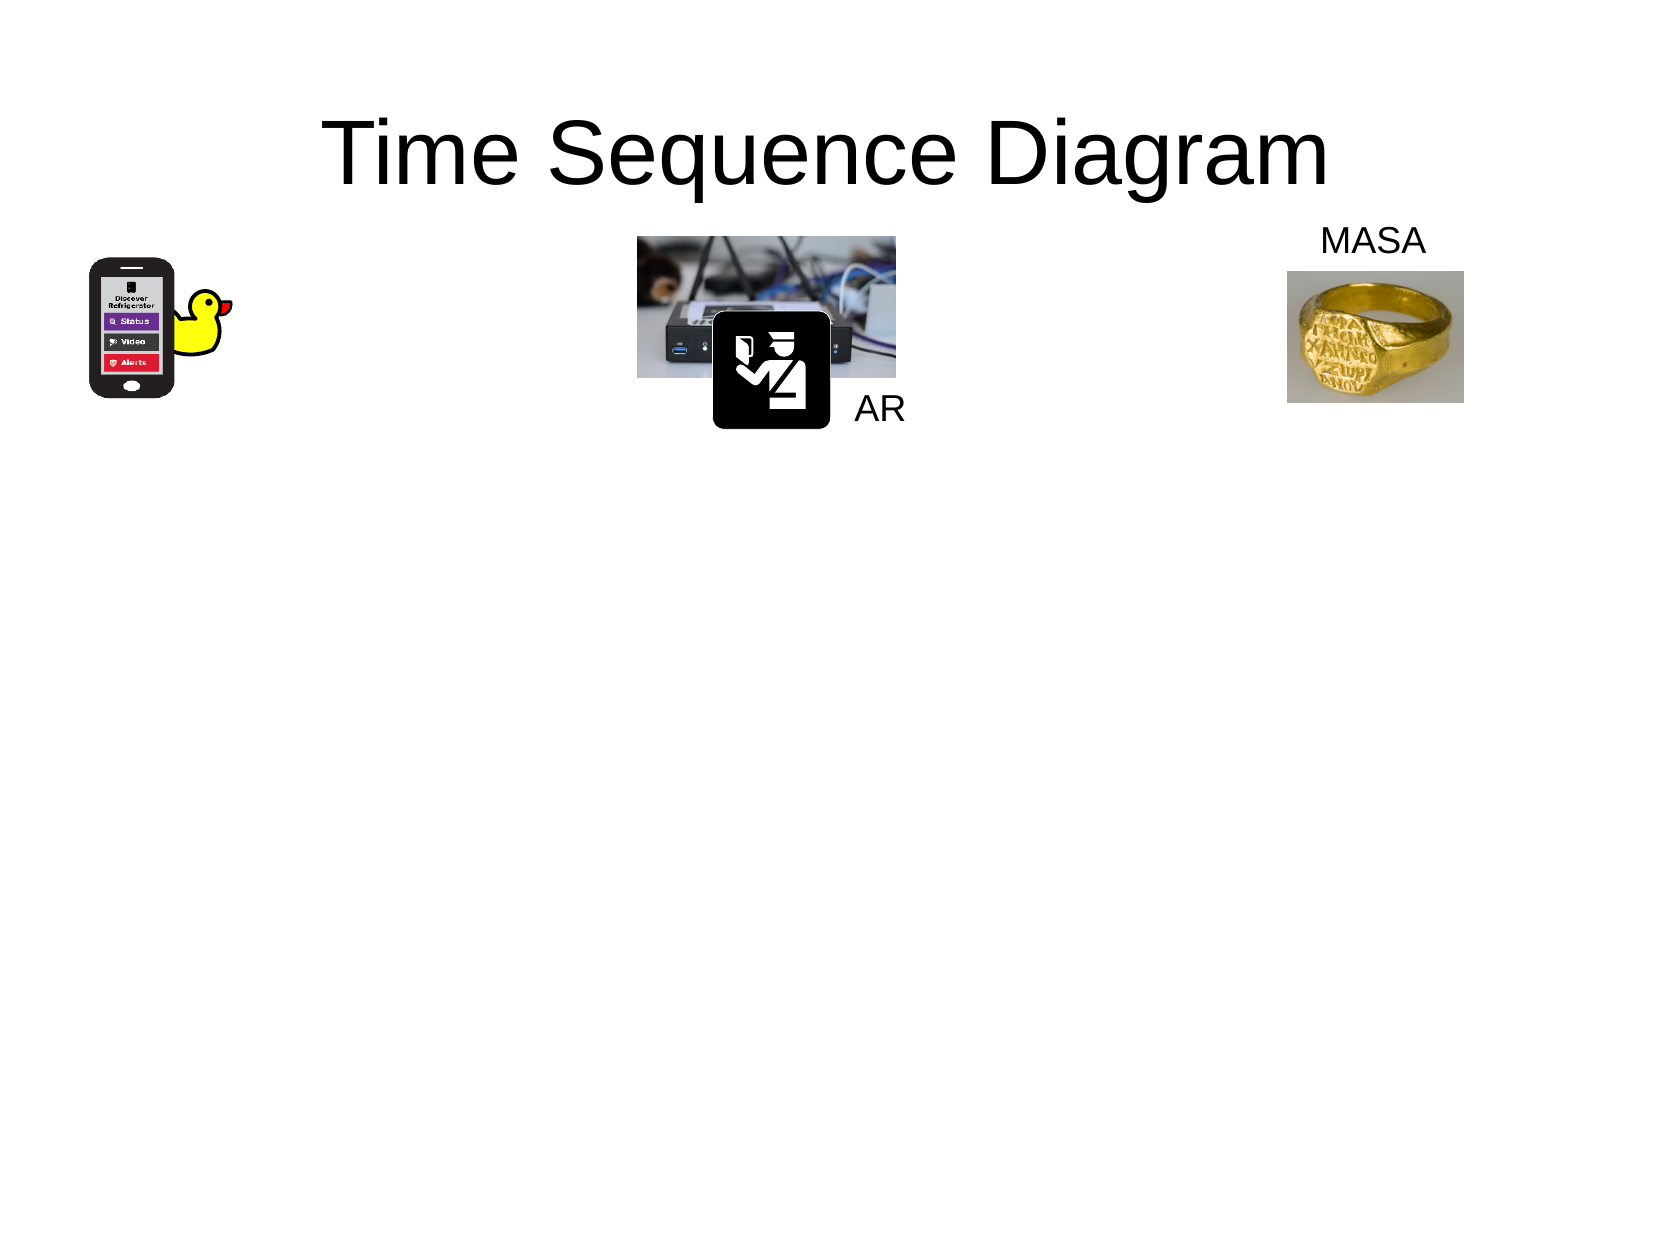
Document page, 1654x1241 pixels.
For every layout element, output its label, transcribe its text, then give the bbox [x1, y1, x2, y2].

picture [637, 236, 896, 434]
title Time Sequence Diagram [82, 49, 1571, 257]
picture [1287, 271, 1464, 403]
text_box MASA [1305, 212, 1441, 270]
text_box AR [839, 380, 922, 438]
picture [85, 253, 237, 402]
